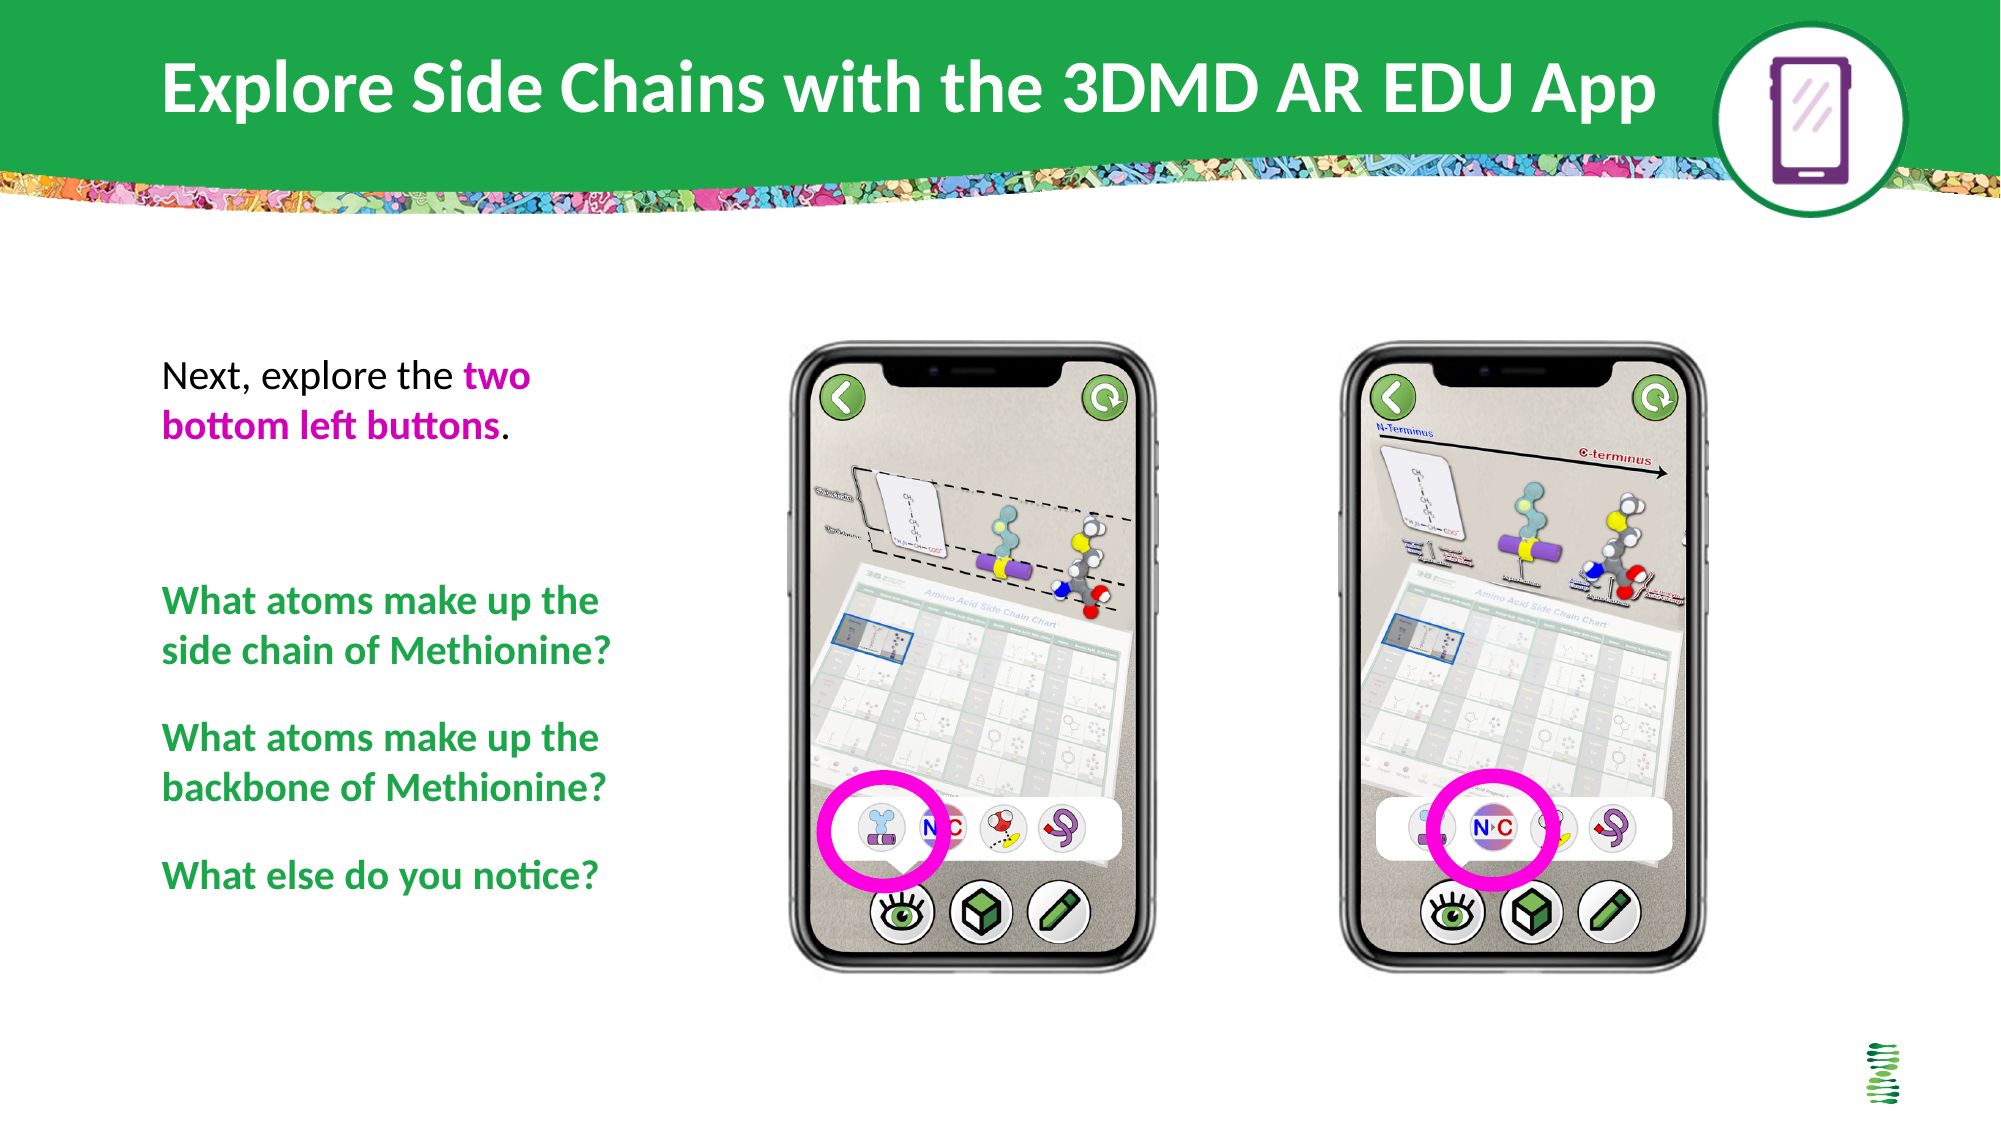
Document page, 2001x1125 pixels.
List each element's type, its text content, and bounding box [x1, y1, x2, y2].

picture [0, 0, 2001, 1125]
text_box Explore Side Chains with the 3DMD AR EDU App [146, 0, 2000, 166]
text_box Next, explore the two bottom left buttons. What atoms make up the side chain of Methionine? What atoms make up the backbone of Methionine? What else do you notice? [146, 340, 664, 906]
